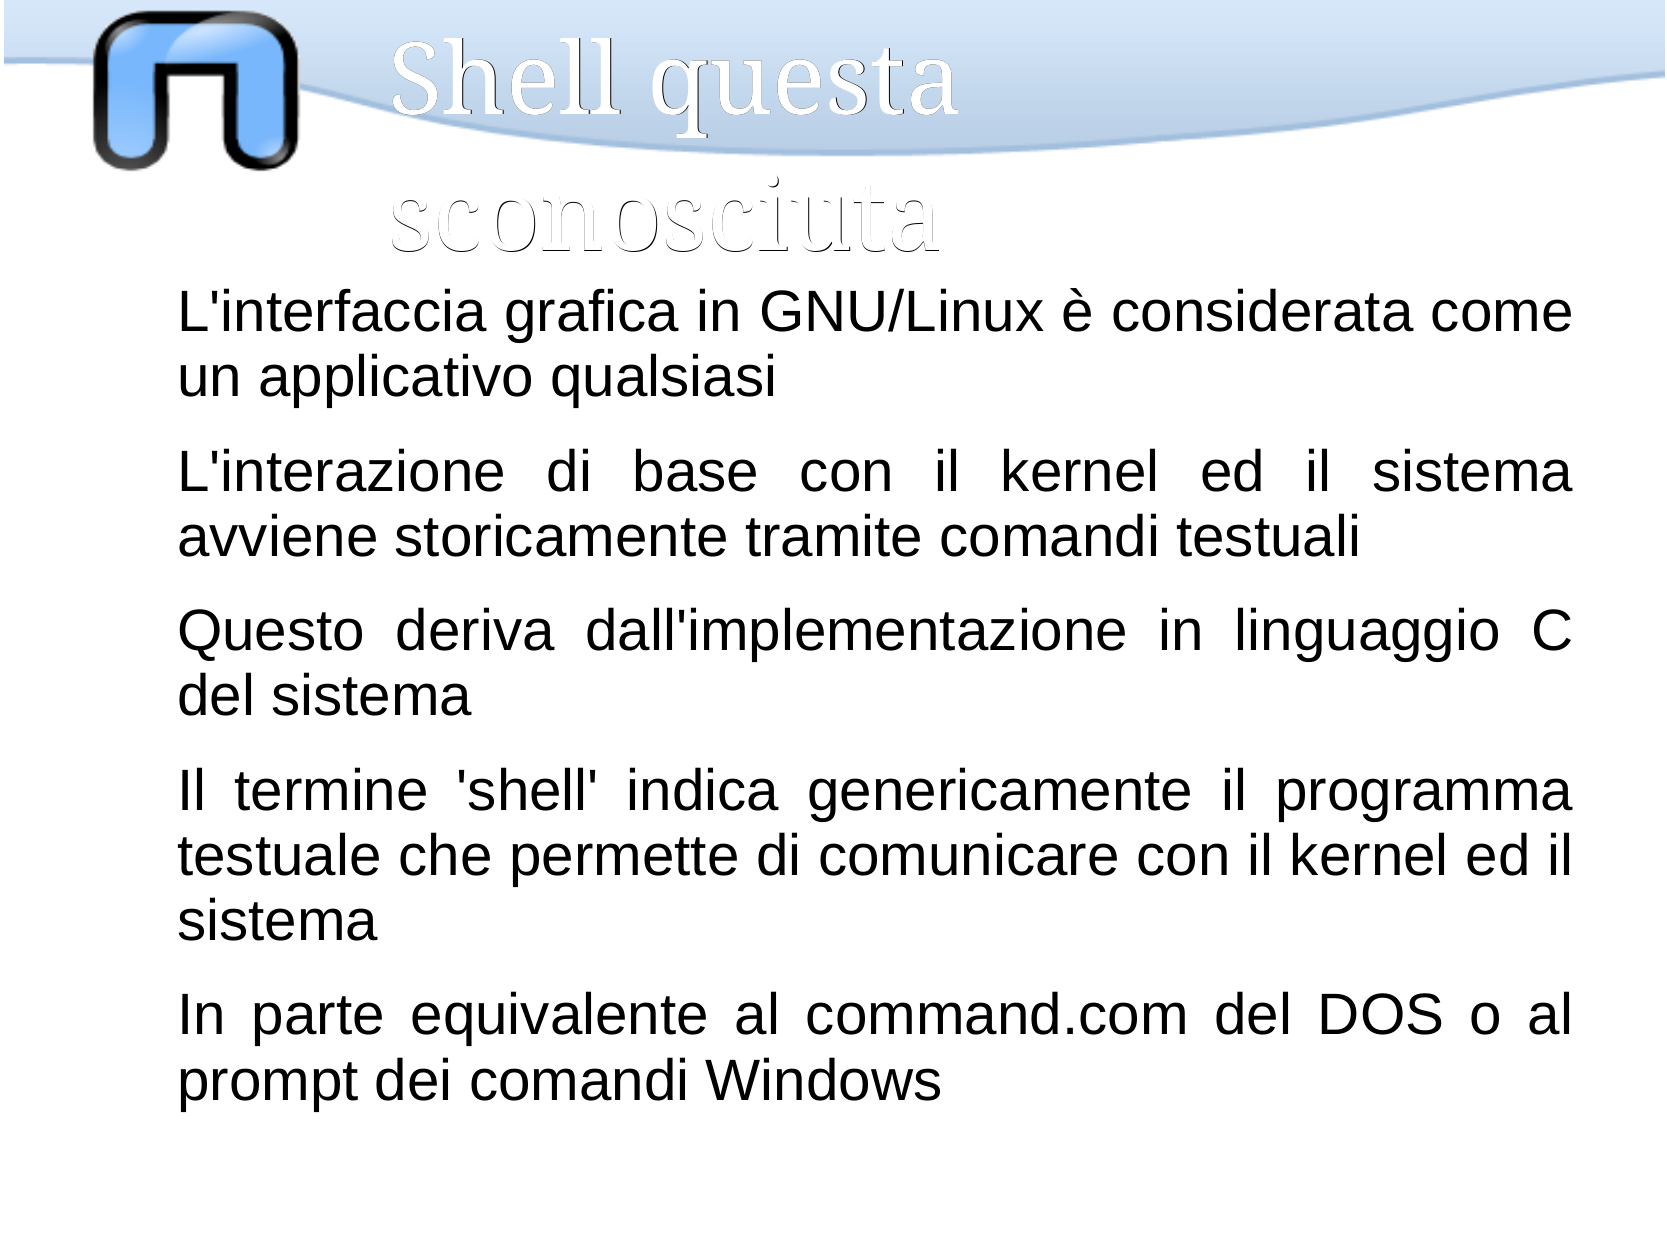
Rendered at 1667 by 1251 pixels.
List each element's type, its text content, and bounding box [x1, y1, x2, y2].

list L'interfaccia grafica in GNU/Linux è considerata come un applicativo qualsiasi L'interazione di base con il kernel ed il sistema avviene storicamente tramite comandi testuali Questo deriva dall'implementazione in linguaggio C del sistema Il termine 'shell' indica genericamente il programma testuale che permette di comunicare con il kernel ed il sistema In parte equivalente al command.com del DOS o al prompt dei comandi Windows [129, 272, 1582, 1194]
text_box Shell questa sconosciuta [373, 0, 1497, 158]
picture [0, 0, 1667, 1251]
